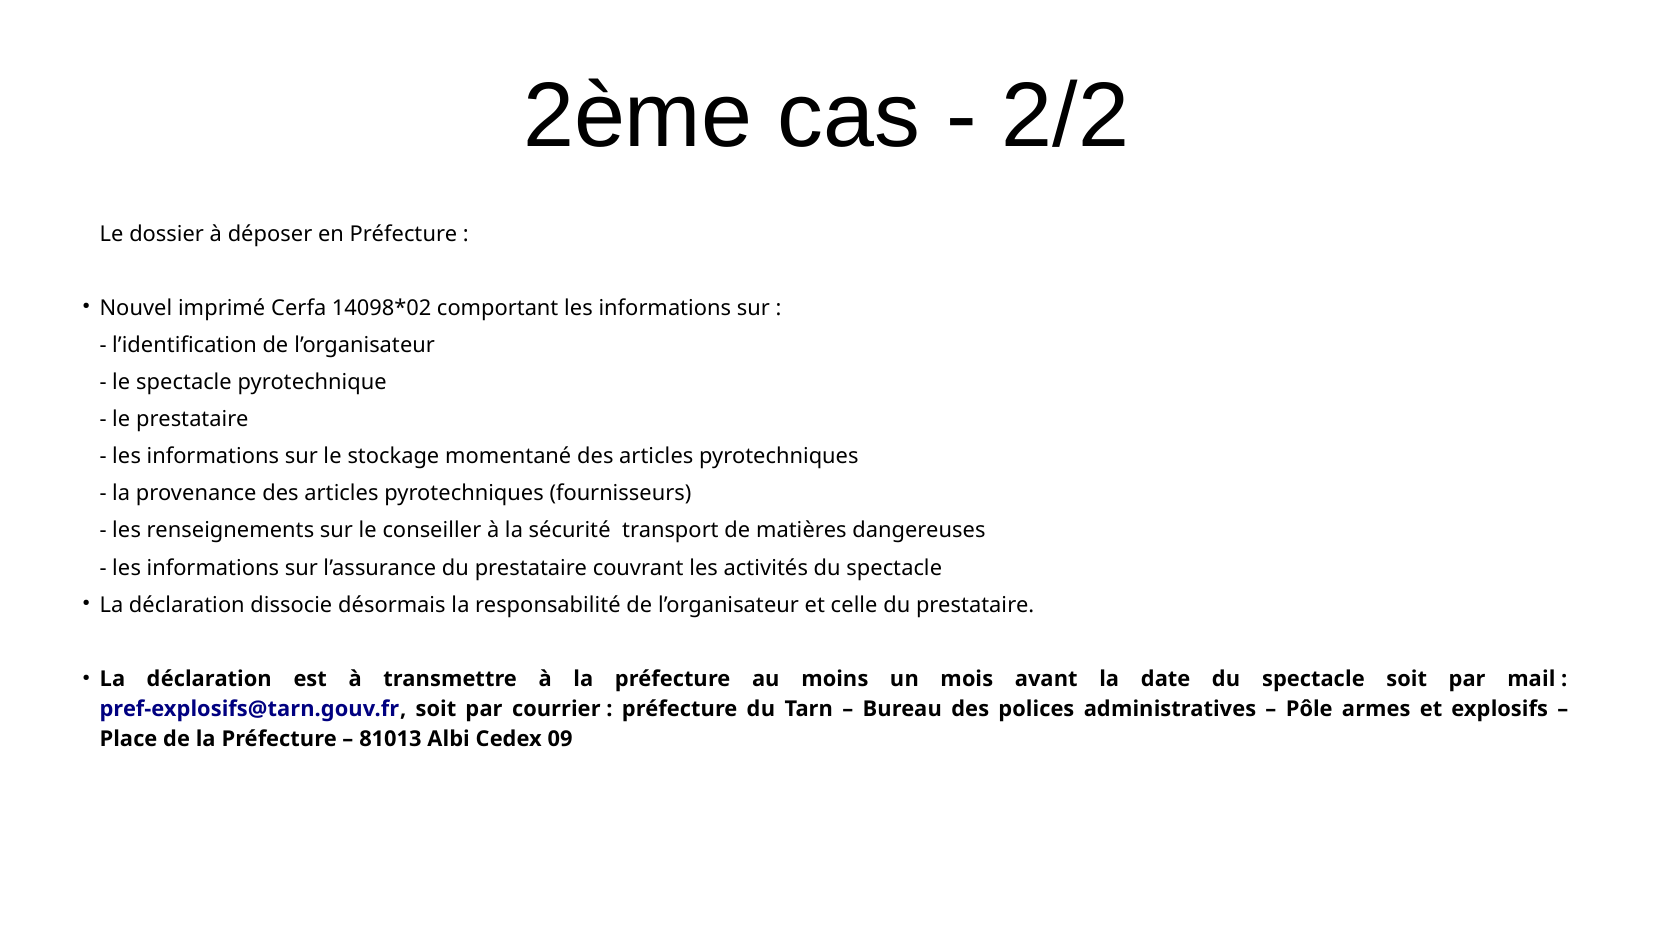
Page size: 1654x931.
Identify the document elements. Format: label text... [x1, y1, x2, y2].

title 2ème cas - 2/2 [82, 37, 1571, 193]
list Le dossier à déposer en Préfecture : Nouvel imprimé Cerfa 14098*02 comportant les informations sur : - l’identification de l’organisateur - le spectacle pyrotechnique - le prestataire - les informations sur le stockage momentané des articles pyrotechniques - la provenance des articles pyrotechniques (fournisseurs) - les renseignements sur le conseiller à la sécurité transport de matières dangereuses - les informations sur l’assurance du prestataire couvrant les activités du spectacle La déclaration dissocie désormais la responsabilité de l’organisateur et celle du prestataire. La déclaration est à transmettre à la préfecture au moins un mois avant la date du spectacle soit par mail : pref-explosifs@tarn.gouv.fr, soit par courrier : préfecture du Tarn – Bureau des polices administratives – Pôle armes et explosifs – Place de la Préfecture – 81013 Albi Cedex 09 [82, 217, 1571, 758]
